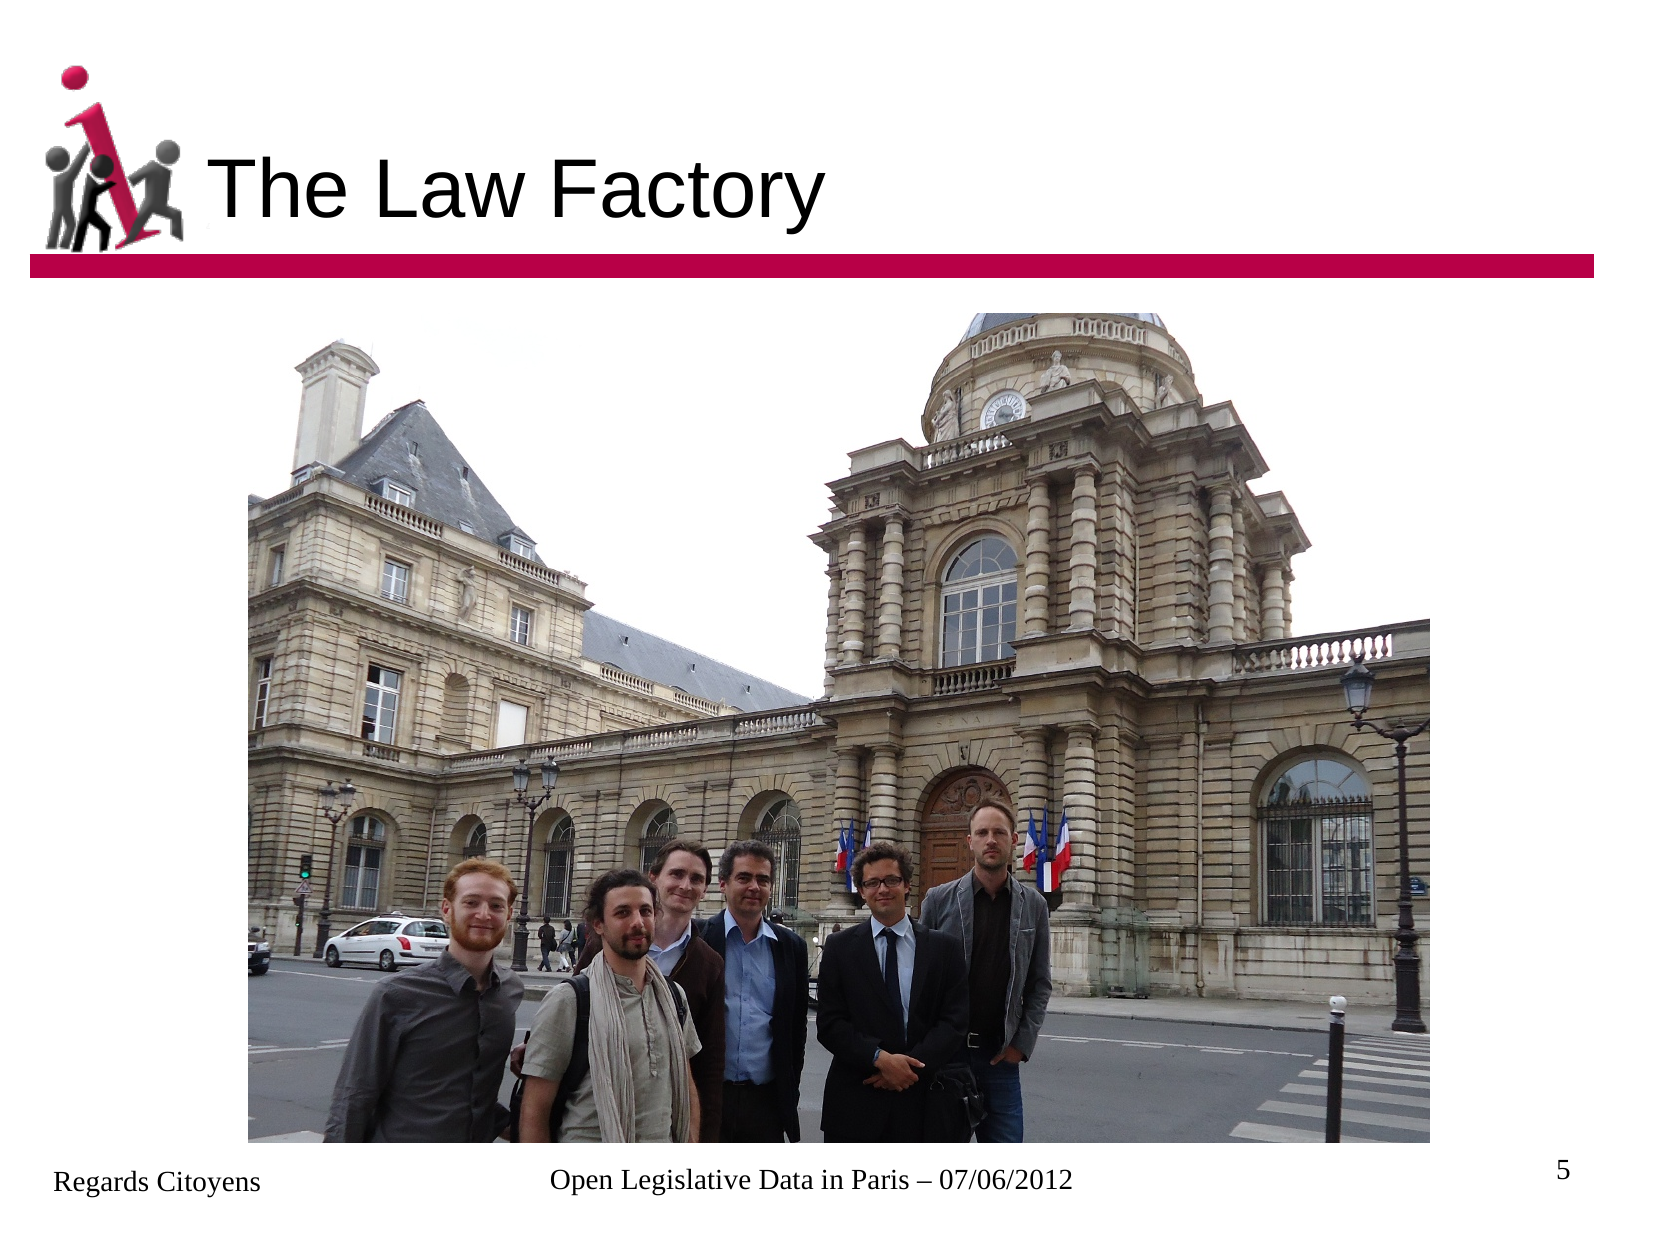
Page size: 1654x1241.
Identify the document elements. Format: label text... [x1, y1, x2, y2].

title The Law Factory [206, 84, 1595, 292]
picture [29, 61, 210, 254]
picture [248, 313, 1430, 1144]
